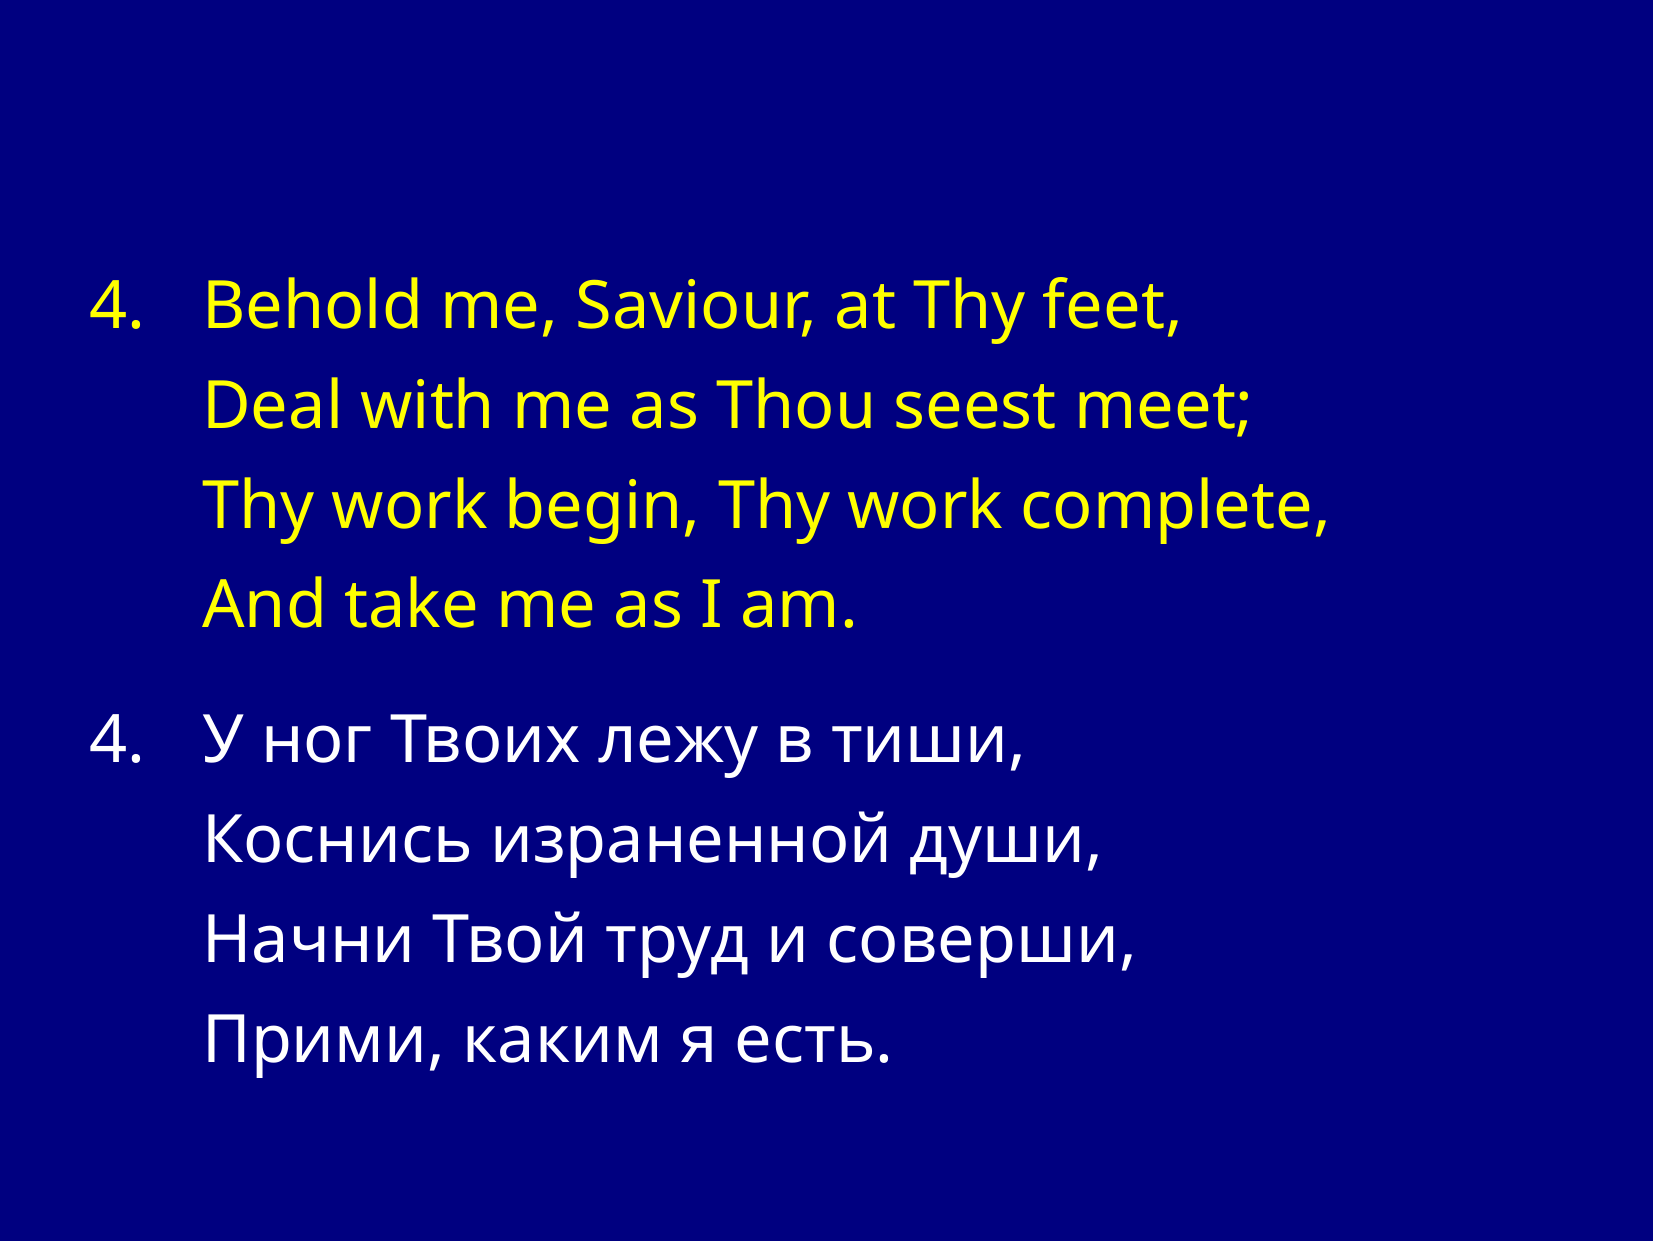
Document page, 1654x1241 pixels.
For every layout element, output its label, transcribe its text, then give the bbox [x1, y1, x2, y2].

text_box 4. У ног Твоих лежу в тиши, Коснись израненной души, Начни Твой труд и соверши, Прими, каким я есть. [75, 675, 1576, 1163]
text_box 4. Behold me, Saviour, at Thy feet, Deal with me as Thou seest meet; Thy work begin, Thy work complete, And take me as I am. [75, 150, 1576, 638]
